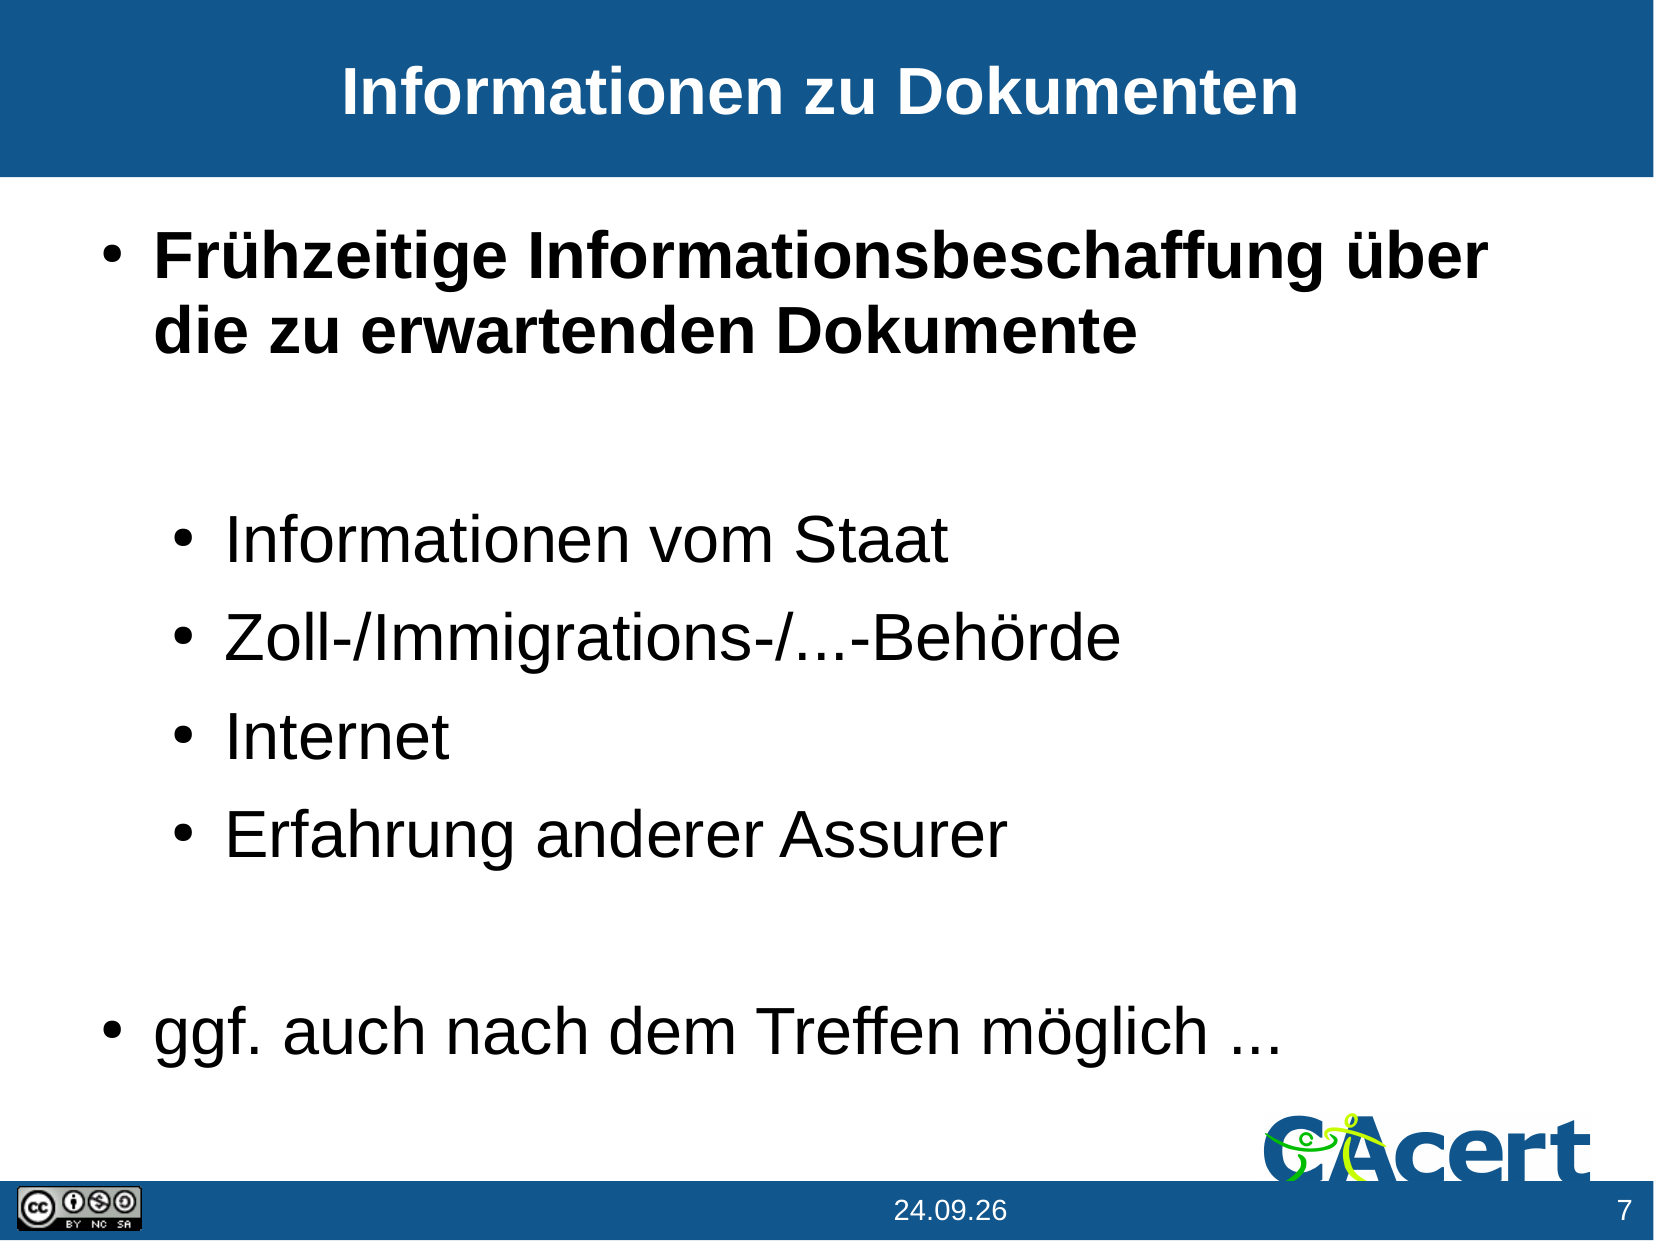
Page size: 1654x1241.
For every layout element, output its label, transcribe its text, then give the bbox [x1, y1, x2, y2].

picture [1263, 1112, 1591, 1181]
list Frühzeitige Informationsbeschaffung über die zu erwartenden Dokumente Informationen vom Staat Zoll-/Immigrations-/...-Behörde Internet Erfahrung anderer Assurer ggf. auch nach dem Treffen möglich ... [82, 218, 1571, 1091]
picture [17, 1186, 142, 1231]
title Informationen zu Dokumenten [76, 17, 1565, 166]
